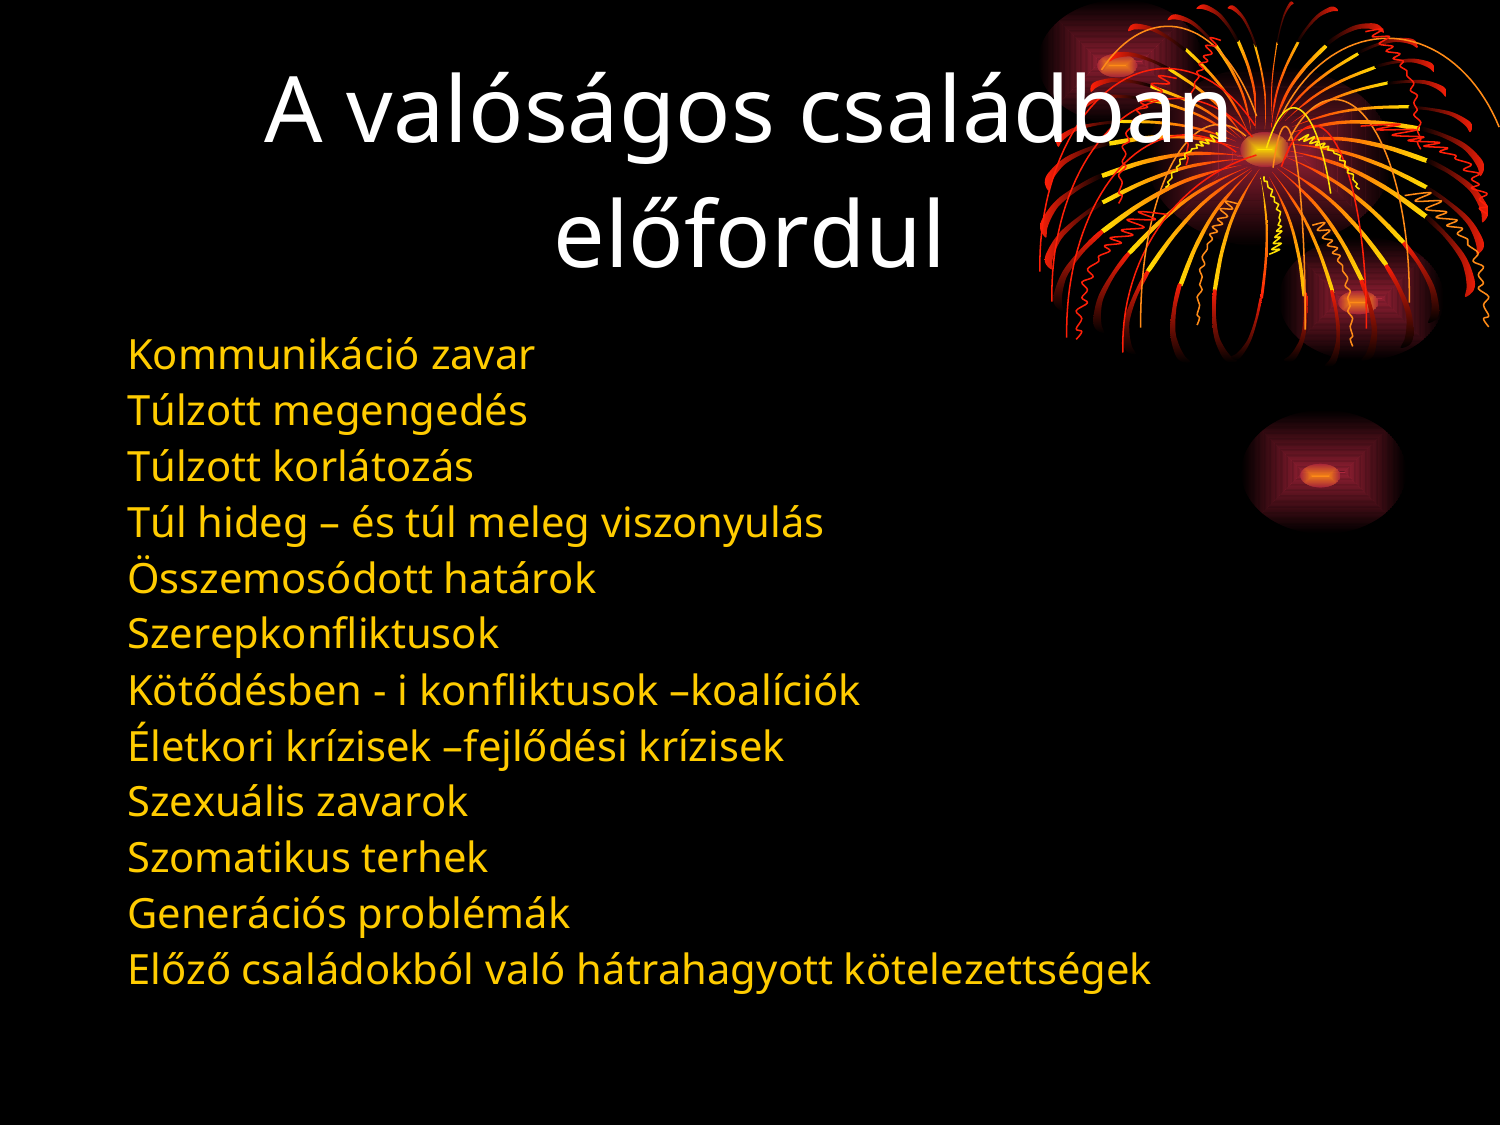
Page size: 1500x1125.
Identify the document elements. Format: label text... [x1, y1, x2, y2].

title A valóságos családban előfordul [112, 49, 1388, 290]
list Kommunikáció zavar Túlzott megengedés Túlzott korlátozás Túl hideg – és túl meleg viszonyulás Összemosódott határok Szerepkonfliktusok Kötődésben - i konfliktusok –koalíciók Életkori krízisek –fejlődési krízisek Szexuális zavarok Szomatikus terhek Generációs problémák Előző családokból való hátrahagyott kötelezettségek [112, 324, 1388, 1026]
